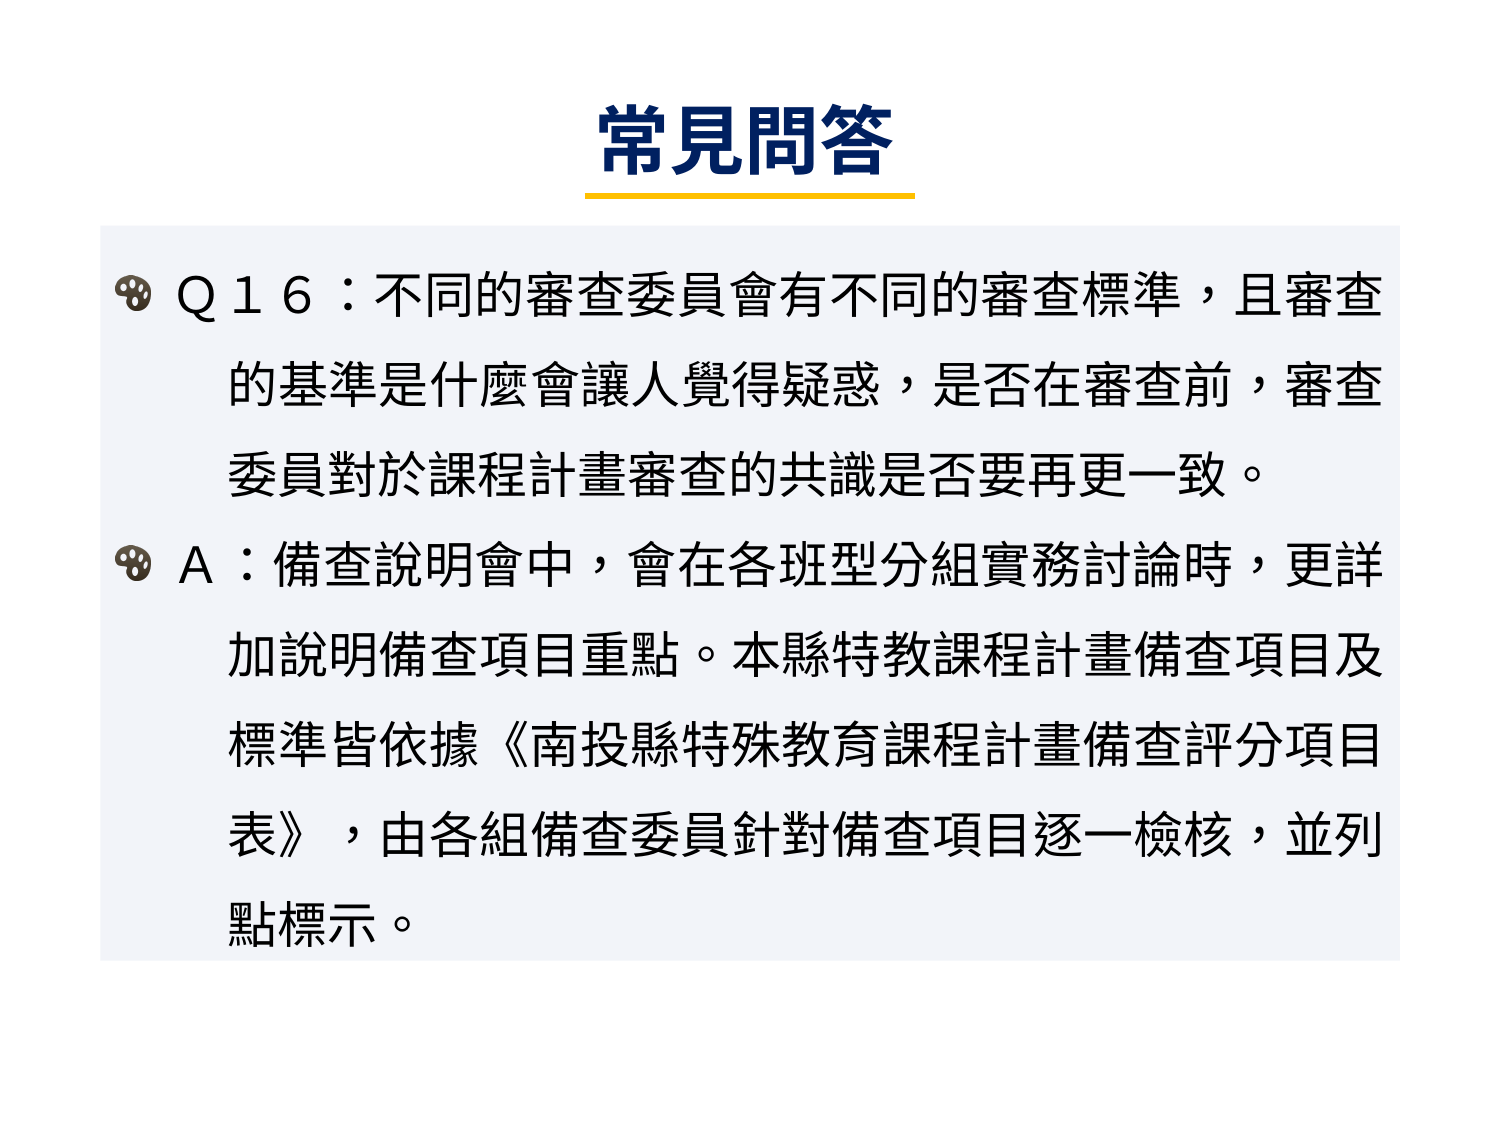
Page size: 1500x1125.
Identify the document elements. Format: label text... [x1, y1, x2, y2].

title 常見問答 [41, 45, 1447, 233]
text_box Ｑ１６：不同的審查委員會有不同的審查標準，且審查的基準是什麼會讓人覺得疑惑，是否在審查前，審查委員對於課程計畫審查的共識是否要再更一致。 Ａ：備查說明會中，會在各班型分組實務討論時，更詳加說明備查項目重點。本縣特教課程計畫備查項目及標準皆依據《南投縣特殊教育課程計畫備查評分項目表》，由各組備查委員針對備查項目逐一檢核，並列點標示。 [100, 225, 1400, 877]
